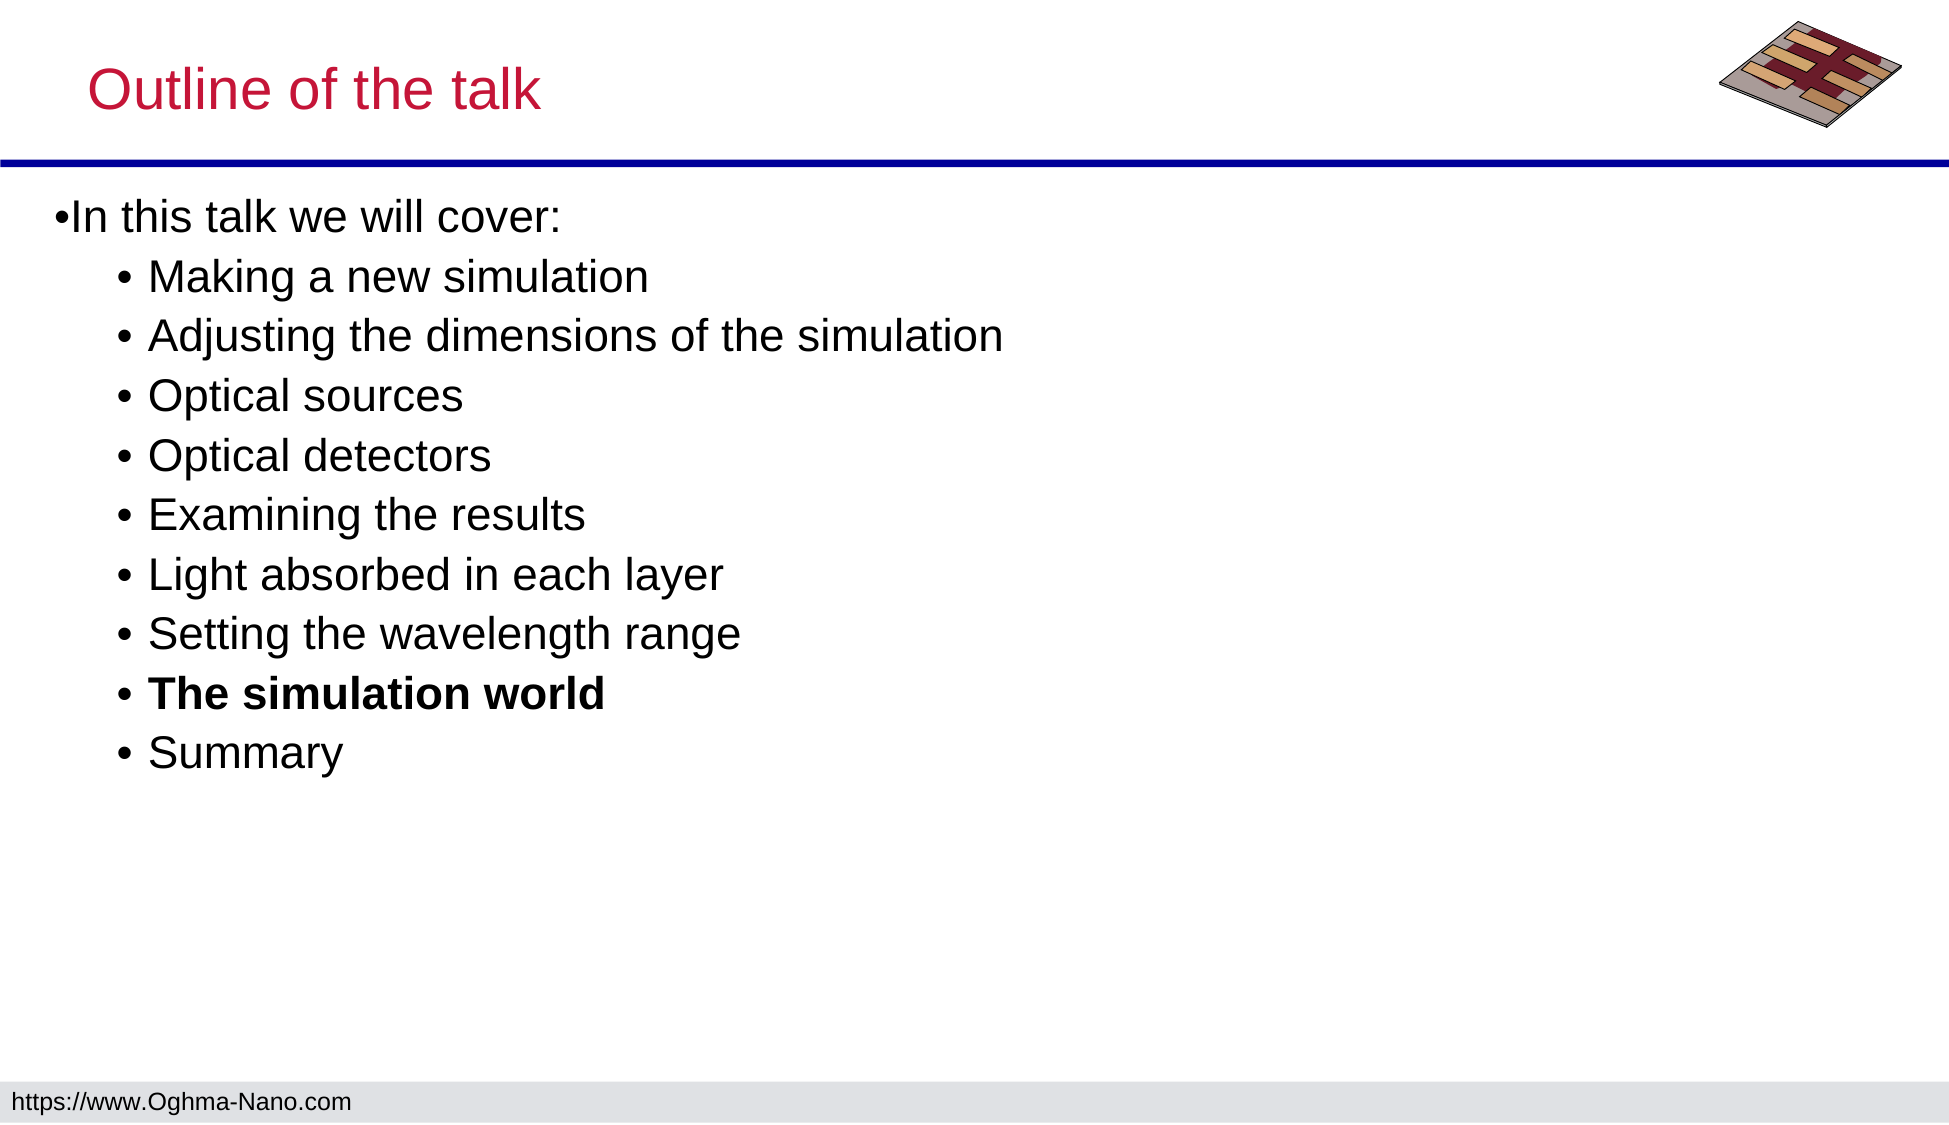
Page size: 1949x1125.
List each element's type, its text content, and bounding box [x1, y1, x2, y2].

list In this talk we will cover: Making a new simulation Adjusting the dimensions of the simulation Optical sources Optical detectors Examining the results Light absorbed in each layer Setting the wavelength range The simulation world Summary [54, 191, 1662, 779]
title Outline of the talk [73, 36, 1681, 142]
